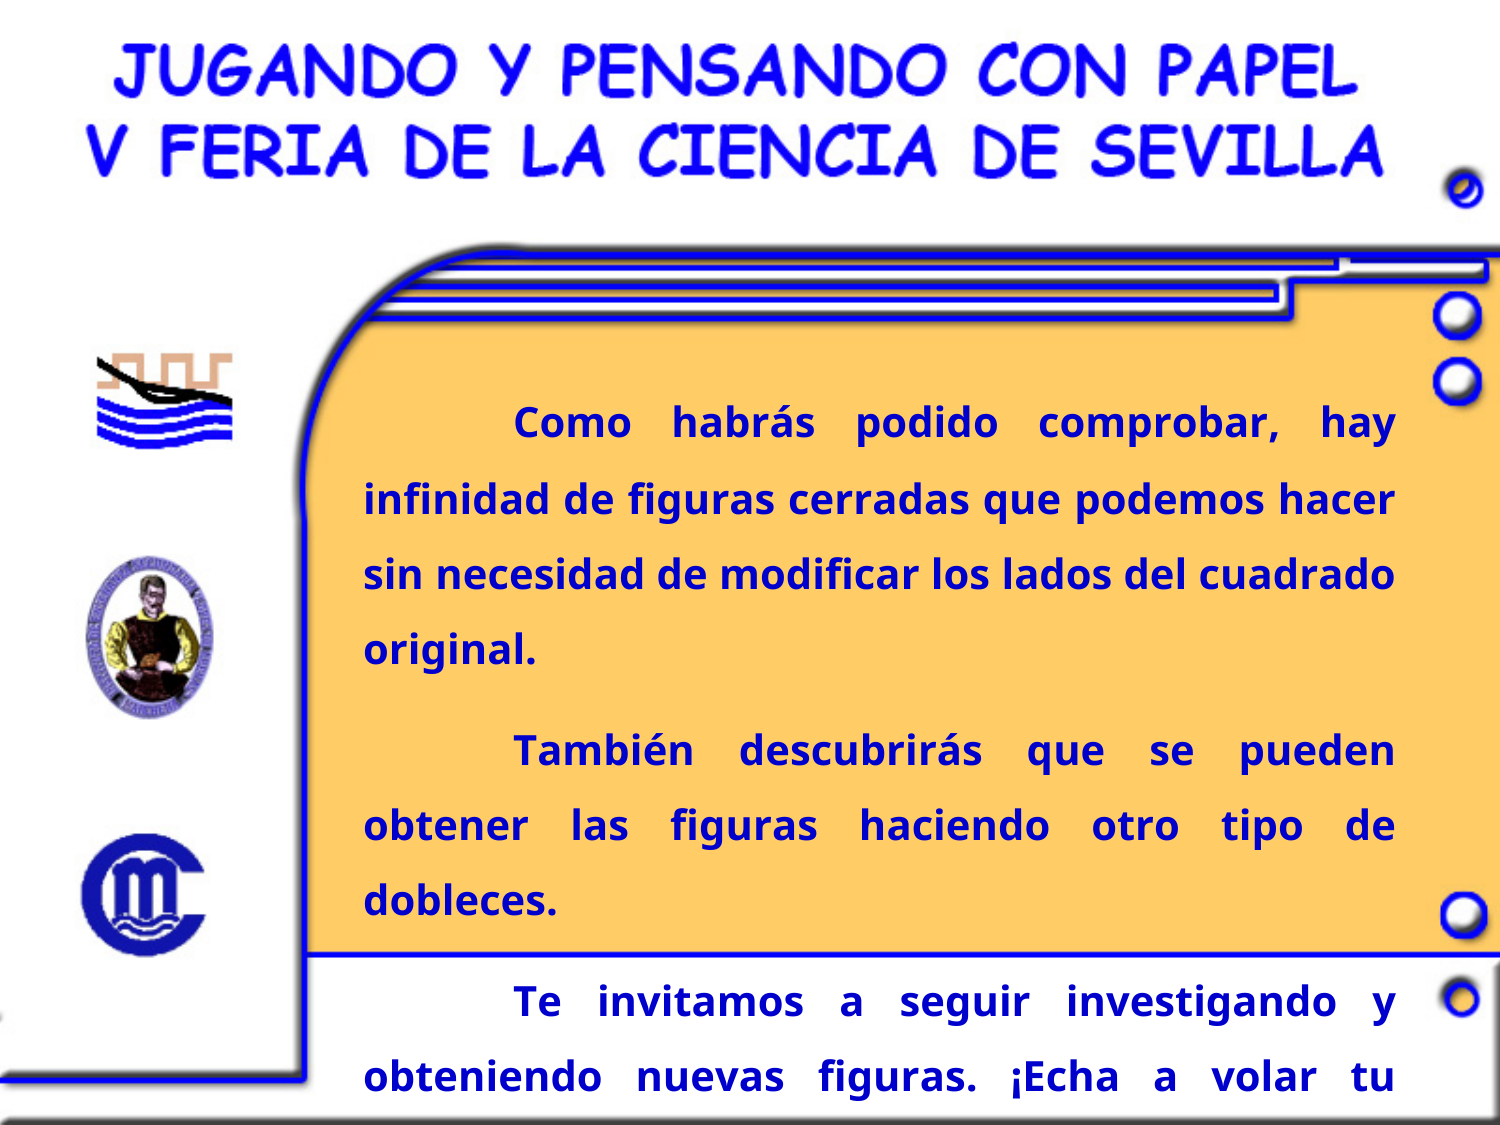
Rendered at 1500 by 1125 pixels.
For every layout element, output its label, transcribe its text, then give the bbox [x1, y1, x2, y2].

text_box Como habrás podido comprobar, hay infinidad de figuras cerradas que podemos hacer sin necesidad de modificar los lados del cuadrado original. También descubrirás que se pueden obtener las figuras haciendo otro tipo de dobleces. Te invitamos a seguir investigando y obteniendo nuevas figuras. ¡Echa a volar tu imaginación! [348, 349, 1412, 1125]
picture [0, 0, 1500, 1125]
